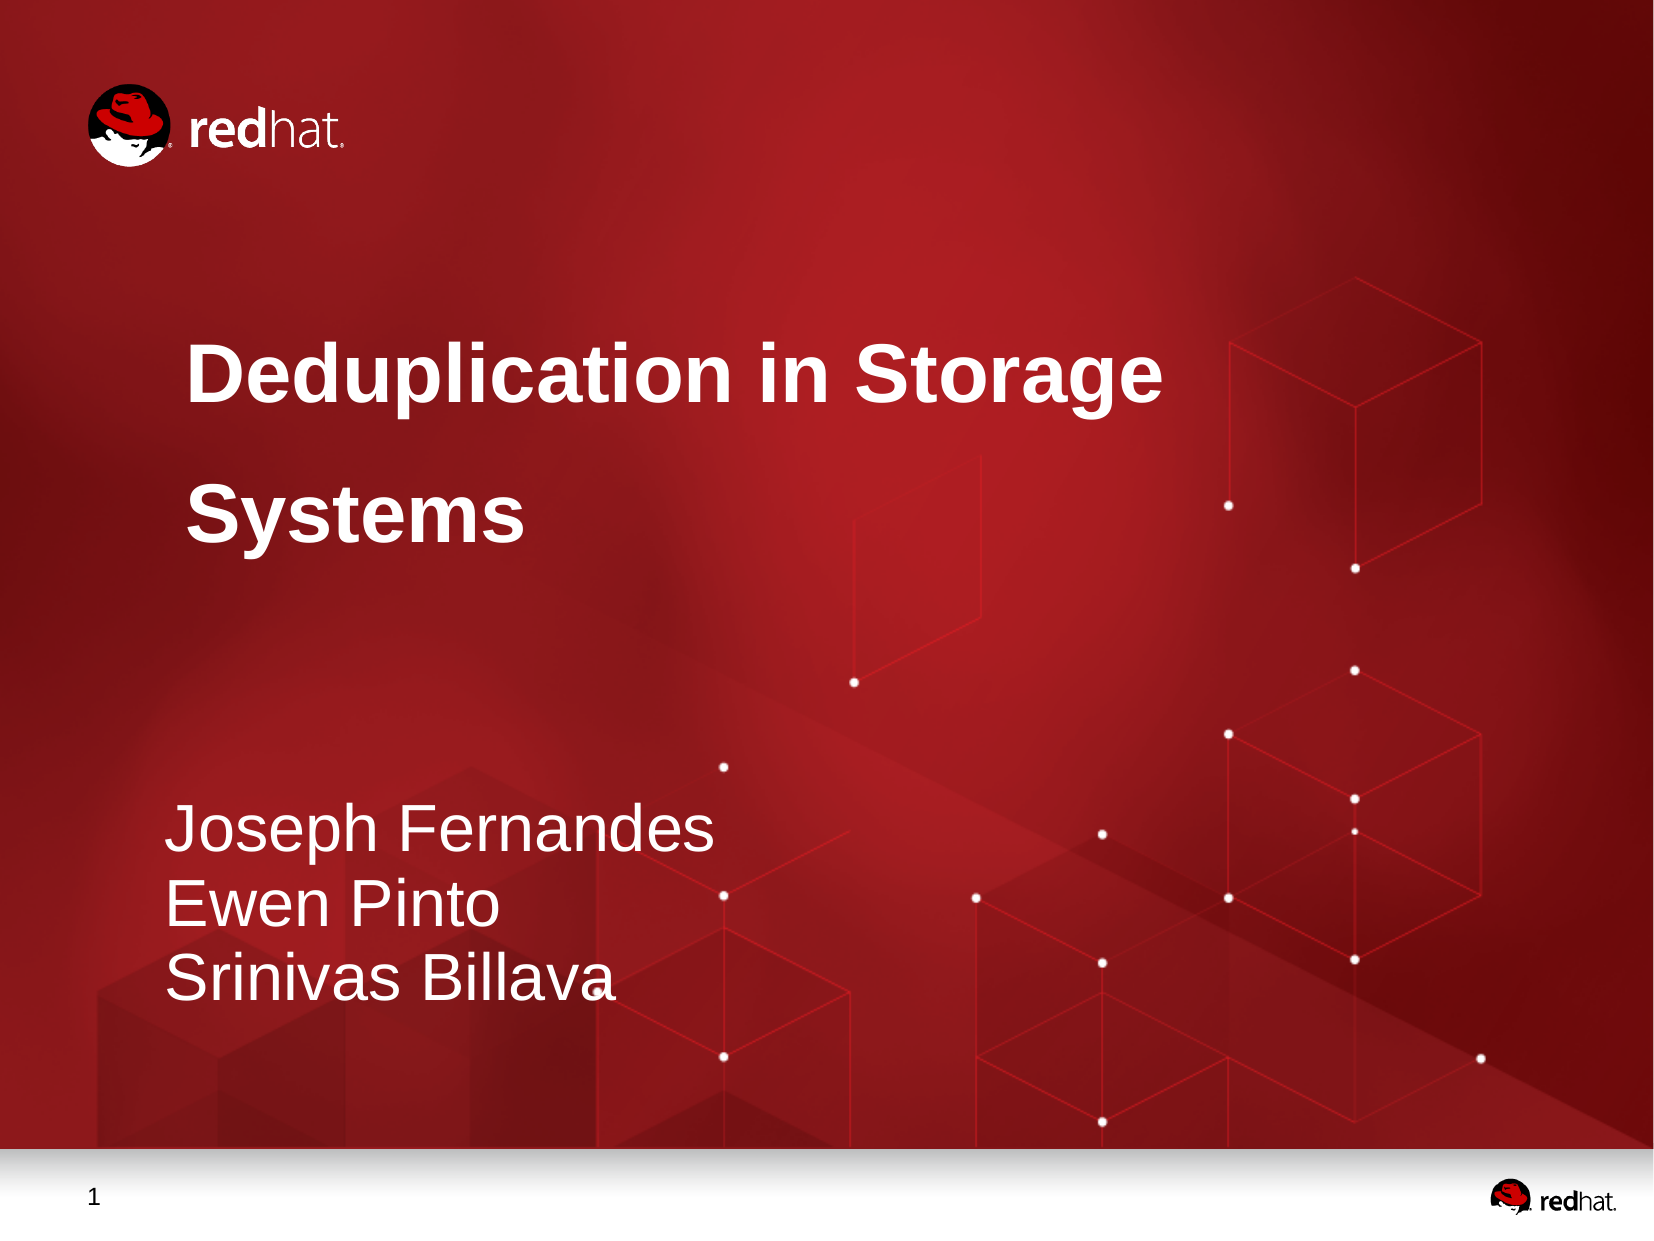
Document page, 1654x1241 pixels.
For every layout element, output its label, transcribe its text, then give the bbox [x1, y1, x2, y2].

text_box Deduplication in Storage Systems [170, 273, 1408, 634]
picture [0, 0, 1654, 1241]
text_box Joseph Fernandes Ewen Pinto Srinivas Billava [150, 783, 1417, 1238]
